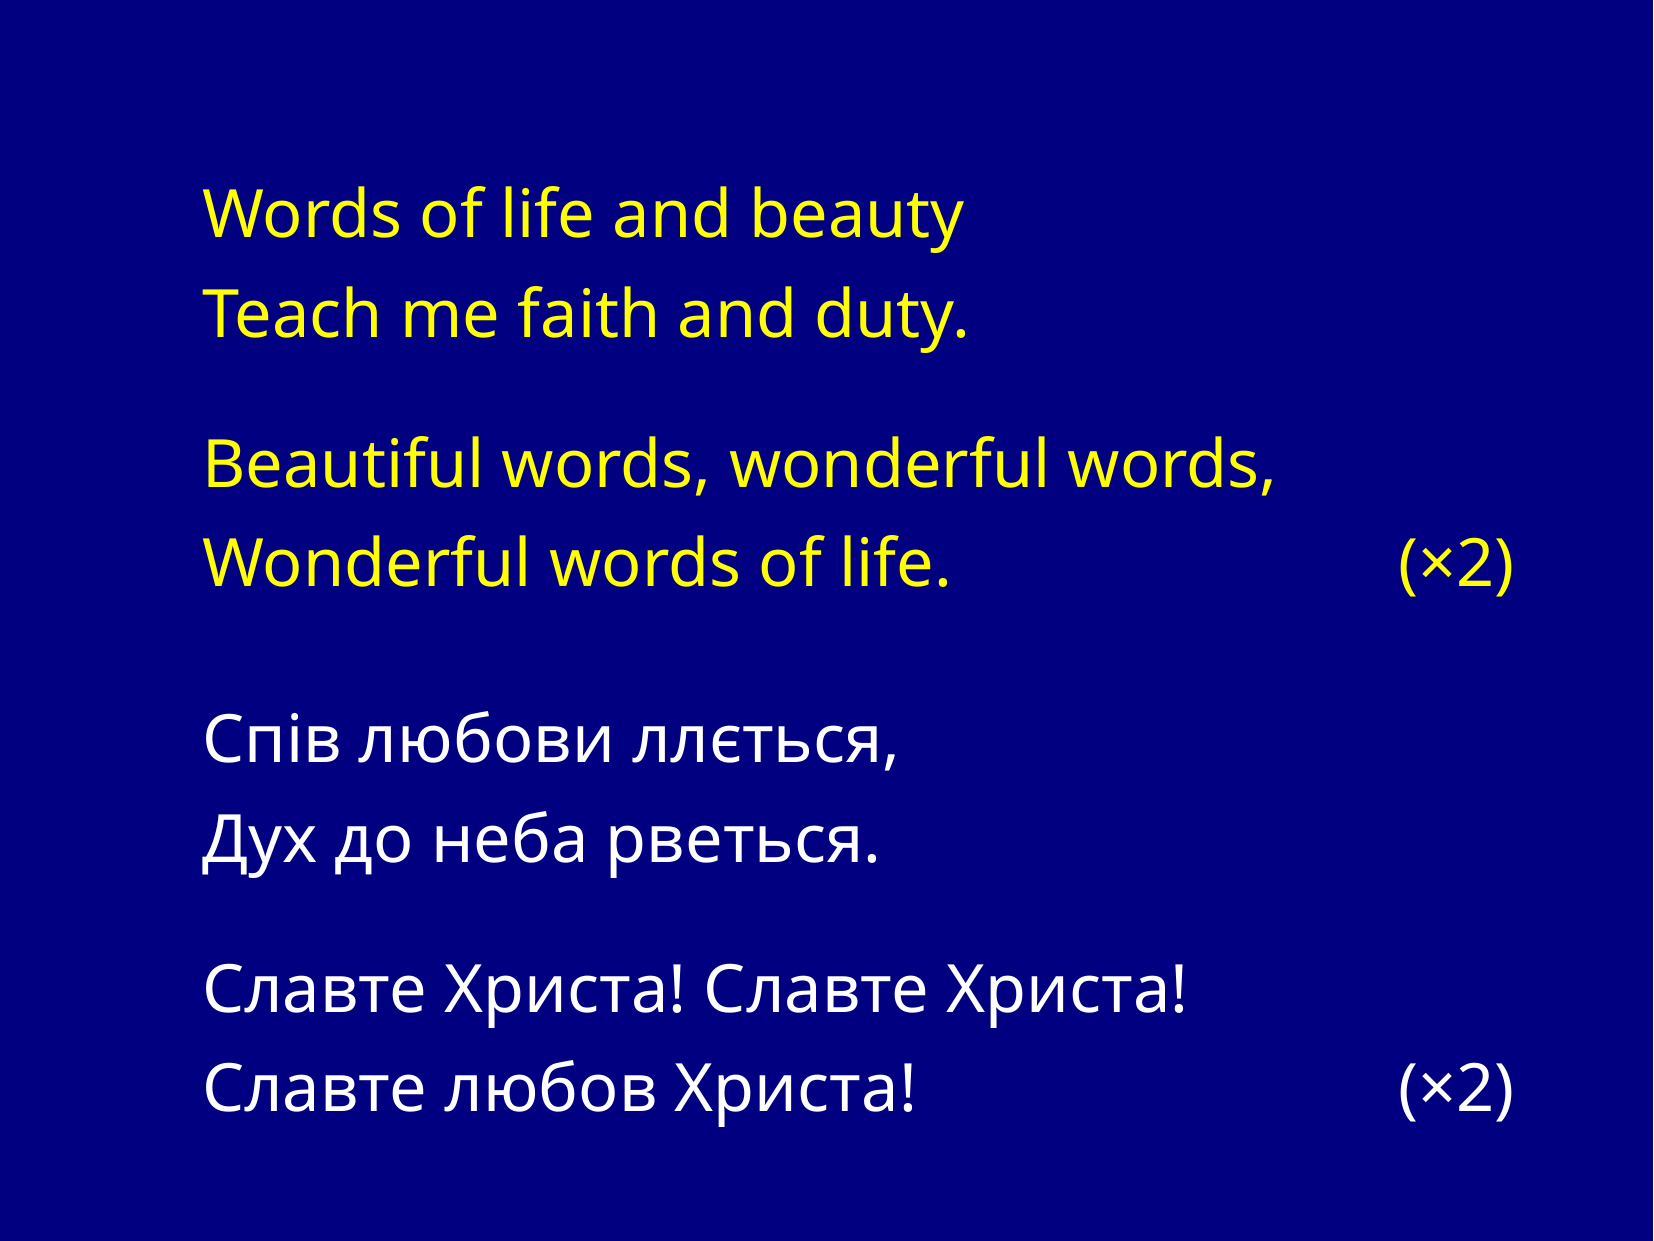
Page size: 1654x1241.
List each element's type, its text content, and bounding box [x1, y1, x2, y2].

text_box Спів любови ллється, Дух до неба рветься. Славте Христа! Славте Христа! Славте любов Христа! (×2) [75, 675, 1576, 1163]
text_box Words of life and beauty Teach me faith and duty. Beautiful words, wonderful words, Wonderful words of life. (×2) [75, 150, 1576, 638]
